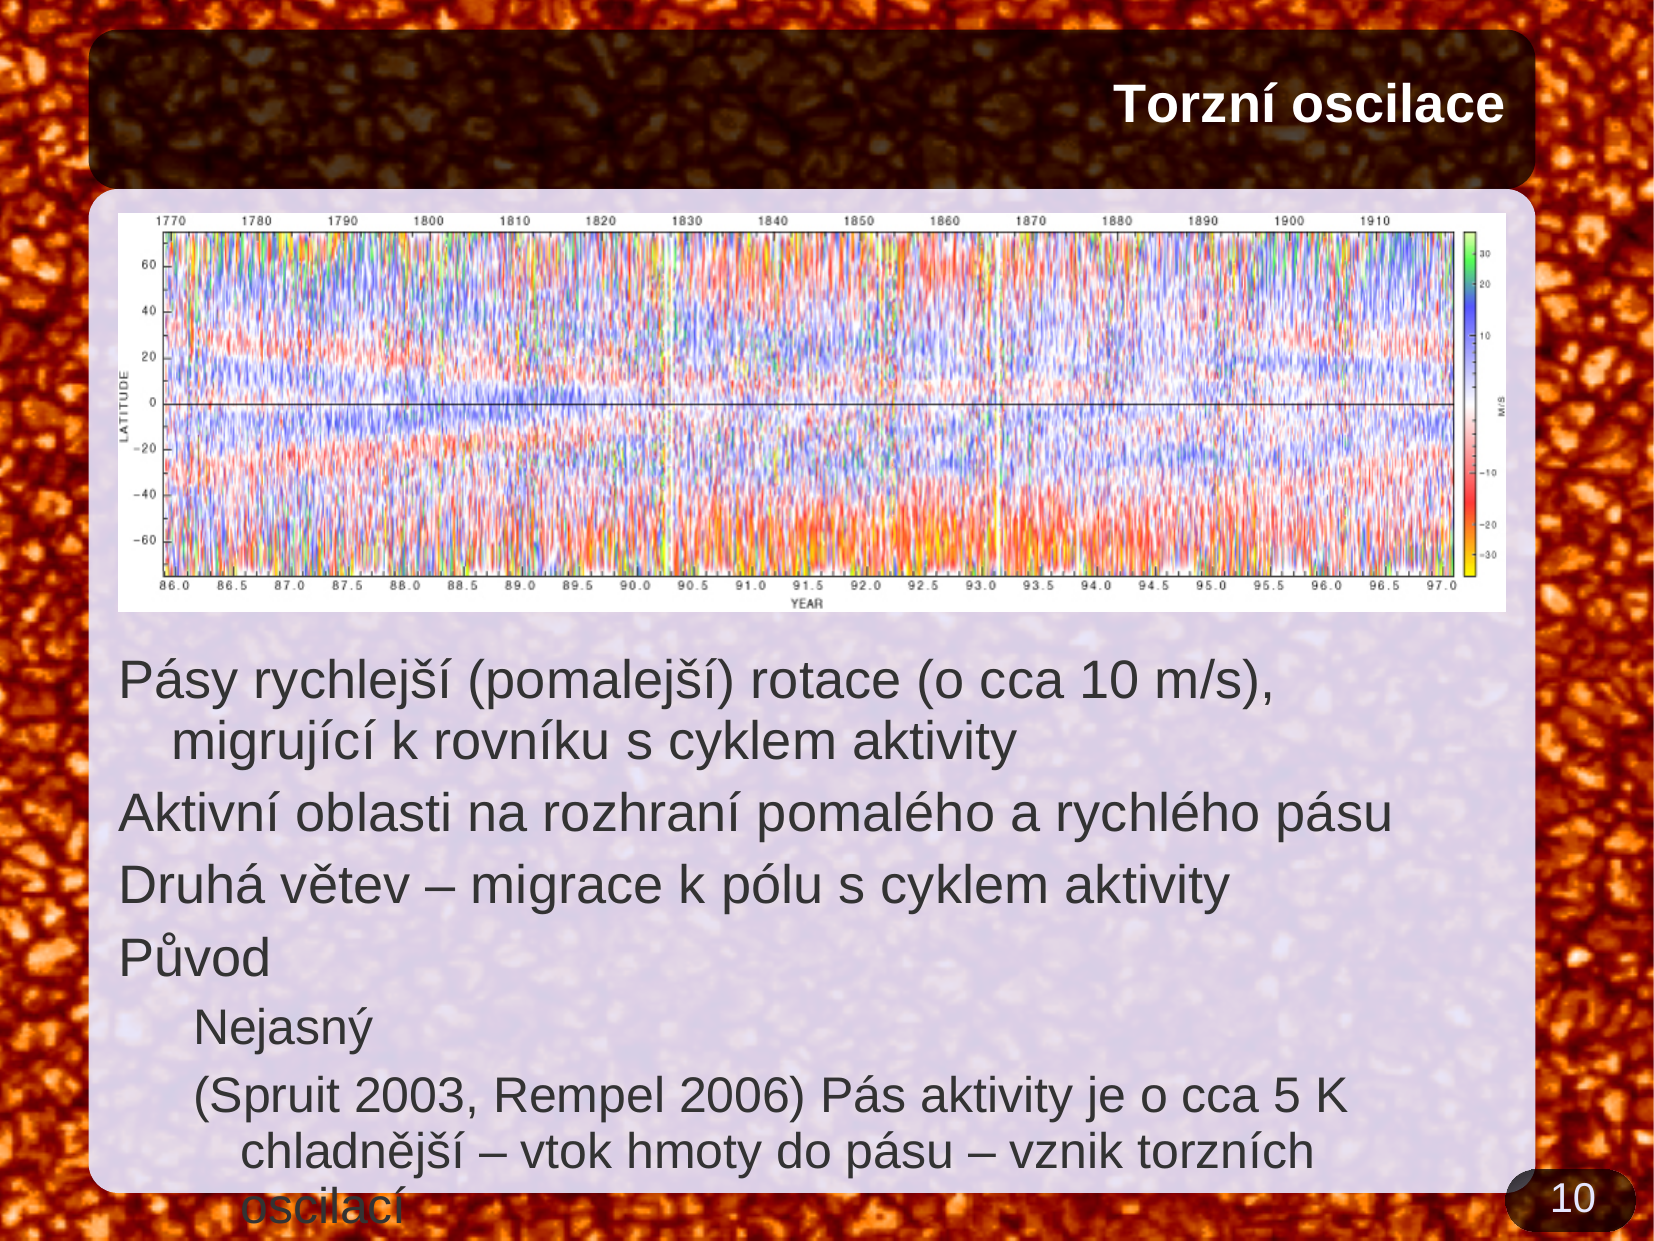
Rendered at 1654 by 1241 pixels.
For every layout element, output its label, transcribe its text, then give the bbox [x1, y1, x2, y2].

picture [0, 0, 1654, 1241]
title Torzní oscilace [118, 59, 1506, 148]
list Pásy rychlejší (pomalejší) rotace (o cca 10 m/s), migrující k rovníku s cyklem aktivity Aktivní oblasti na rozhraní pomalého a rychlého pásu Druhá větev – migrace k pólu s cyklem aktivity Původ Nejasný (Spruit 2003, Rempel 2006) Pás aktivity je o cca 5 K chladnější – vtok hmoty do pásu – vznik torzních oscilací [118, 649, 1477, 1235]
